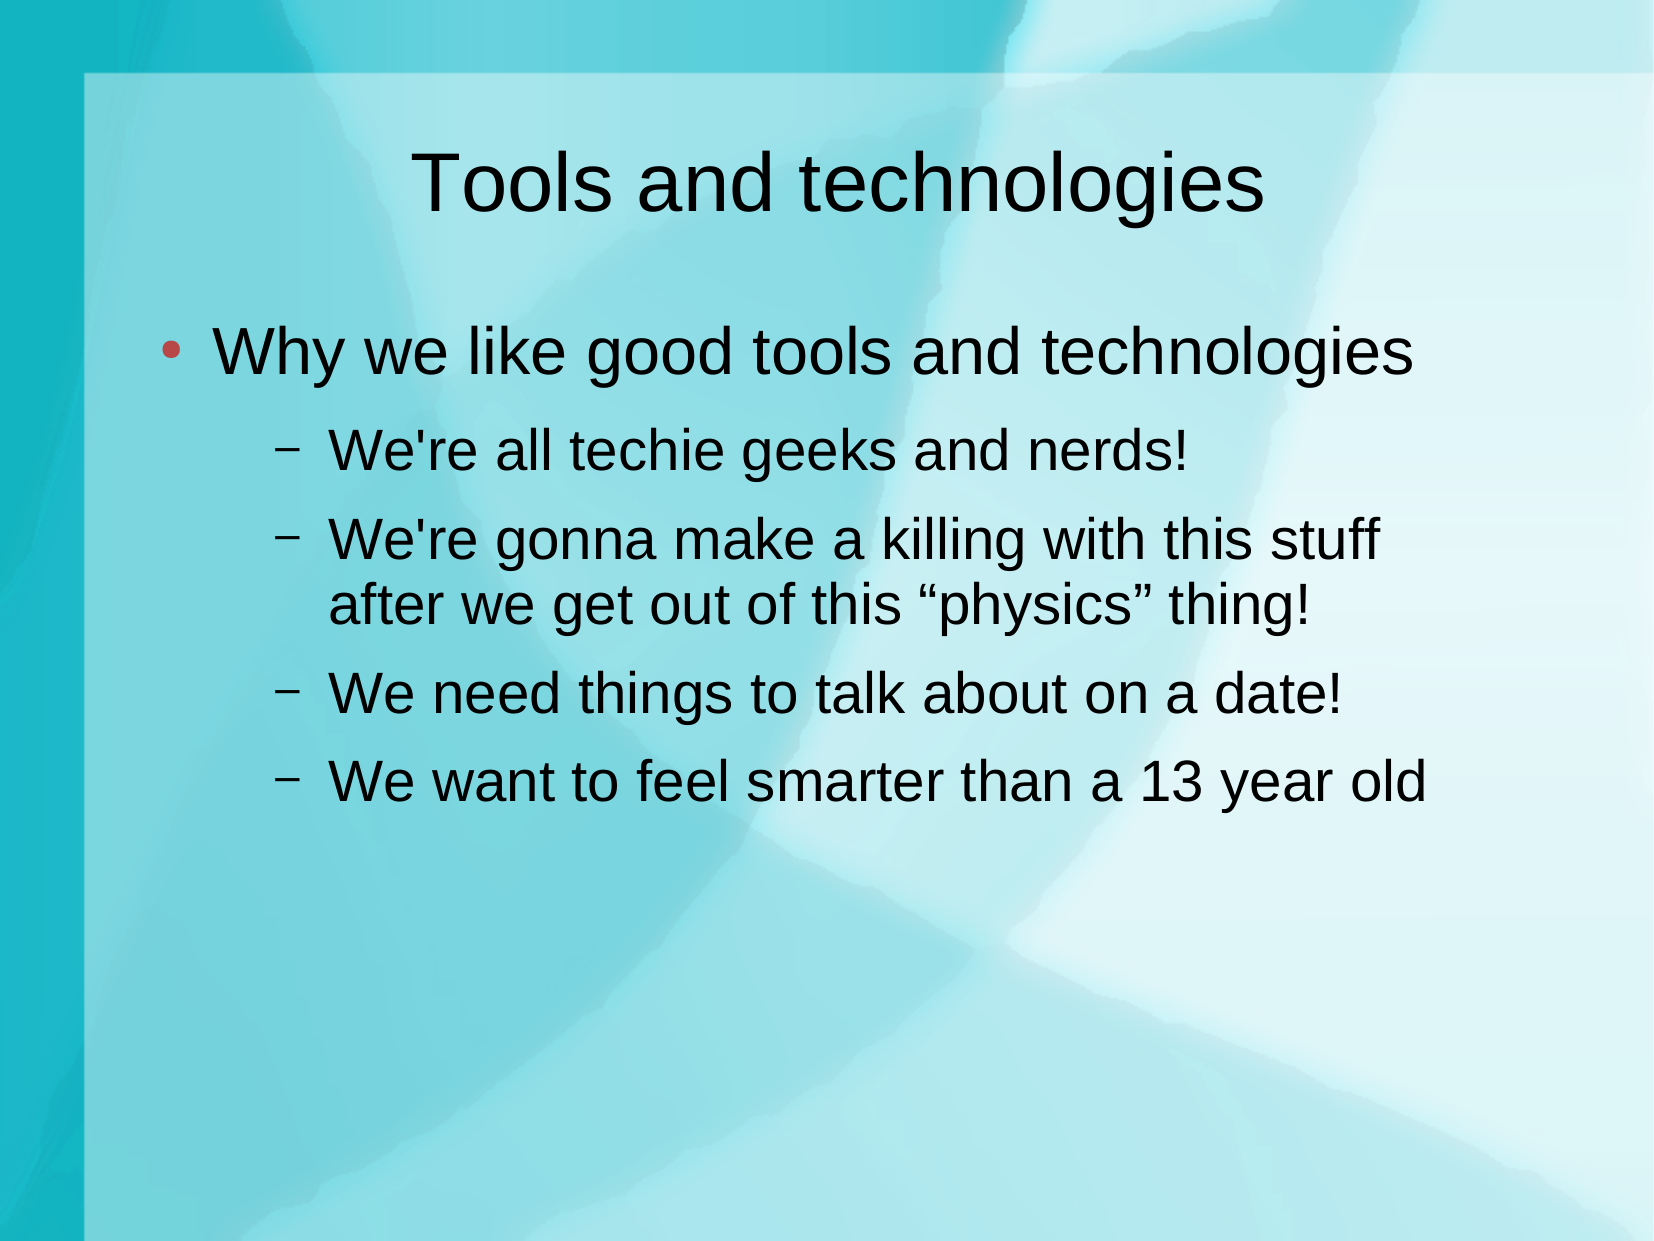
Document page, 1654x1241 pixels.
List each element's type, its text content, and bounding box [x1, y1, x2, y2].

picture [0, 0, 1654, 1241]
list Why we like good tools and technologies We're all techie geeks and nerds! We're gonna make a killing with this stuff after we get out of this “physics” thing! We need things to talk about on a date! We want to feel smarter than a 13 year old [141, 313, 1506, 999]
title Tools and technologies [94, 78, 1583, 287]
